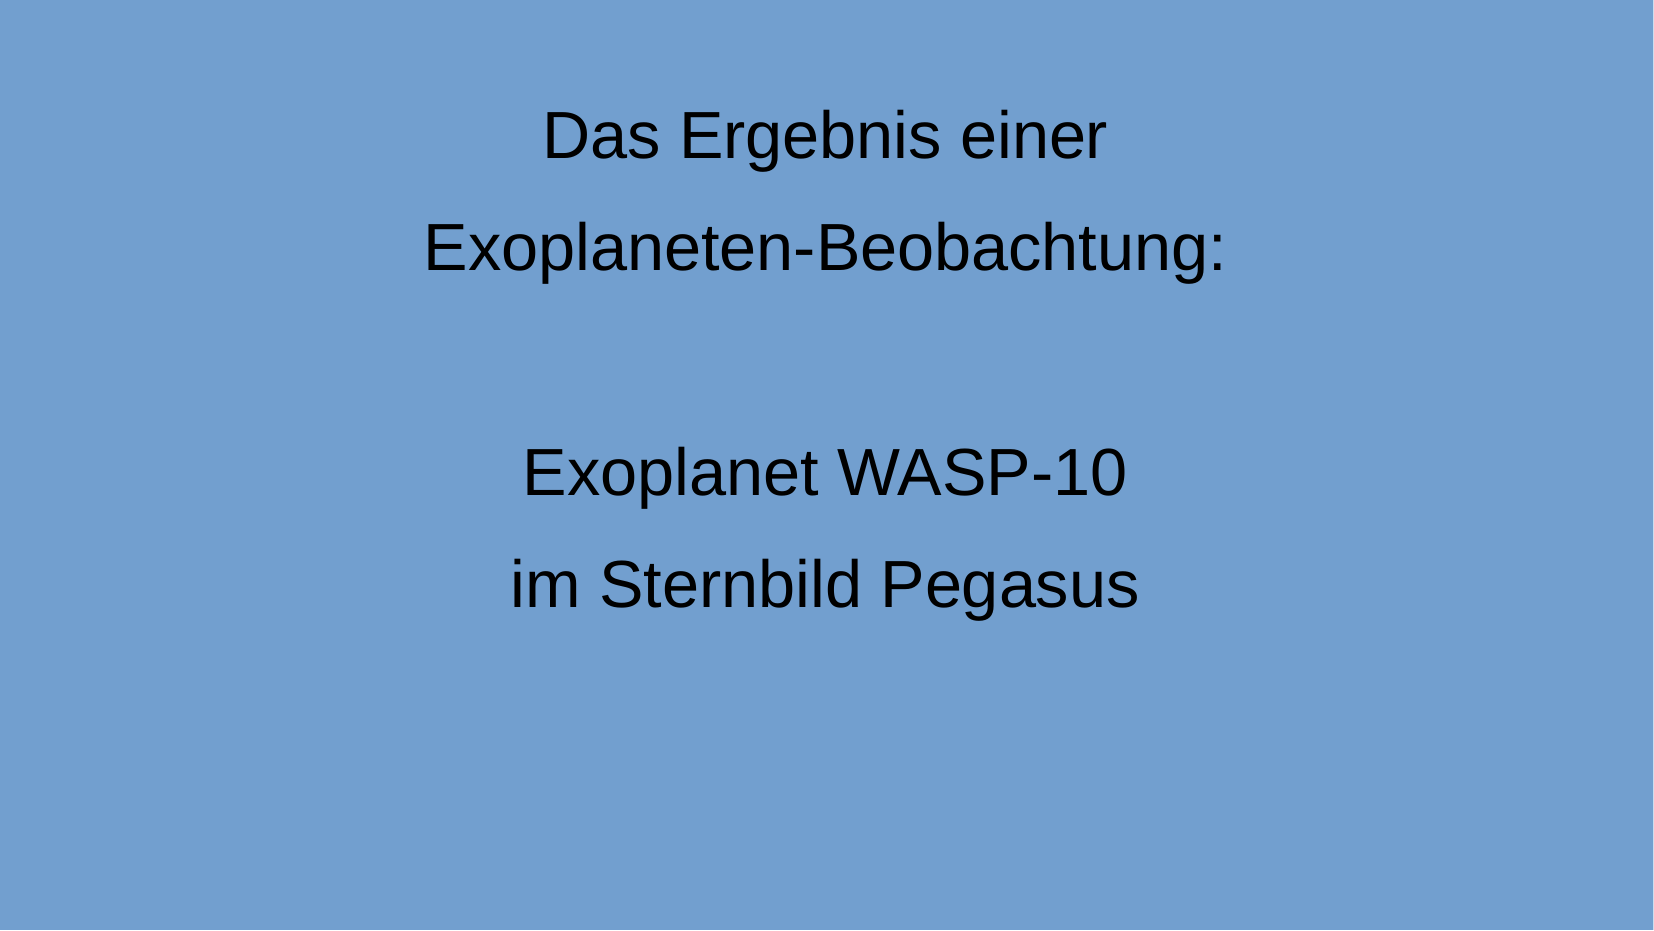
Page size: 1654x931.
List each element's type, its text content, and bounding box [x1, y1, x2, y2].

text_box Das Ergebnis einer Exoplaneten-Beobachtung: Exoplanet WASP-10 im Sternbild Pegasus [29, 11, 1622, 768]
